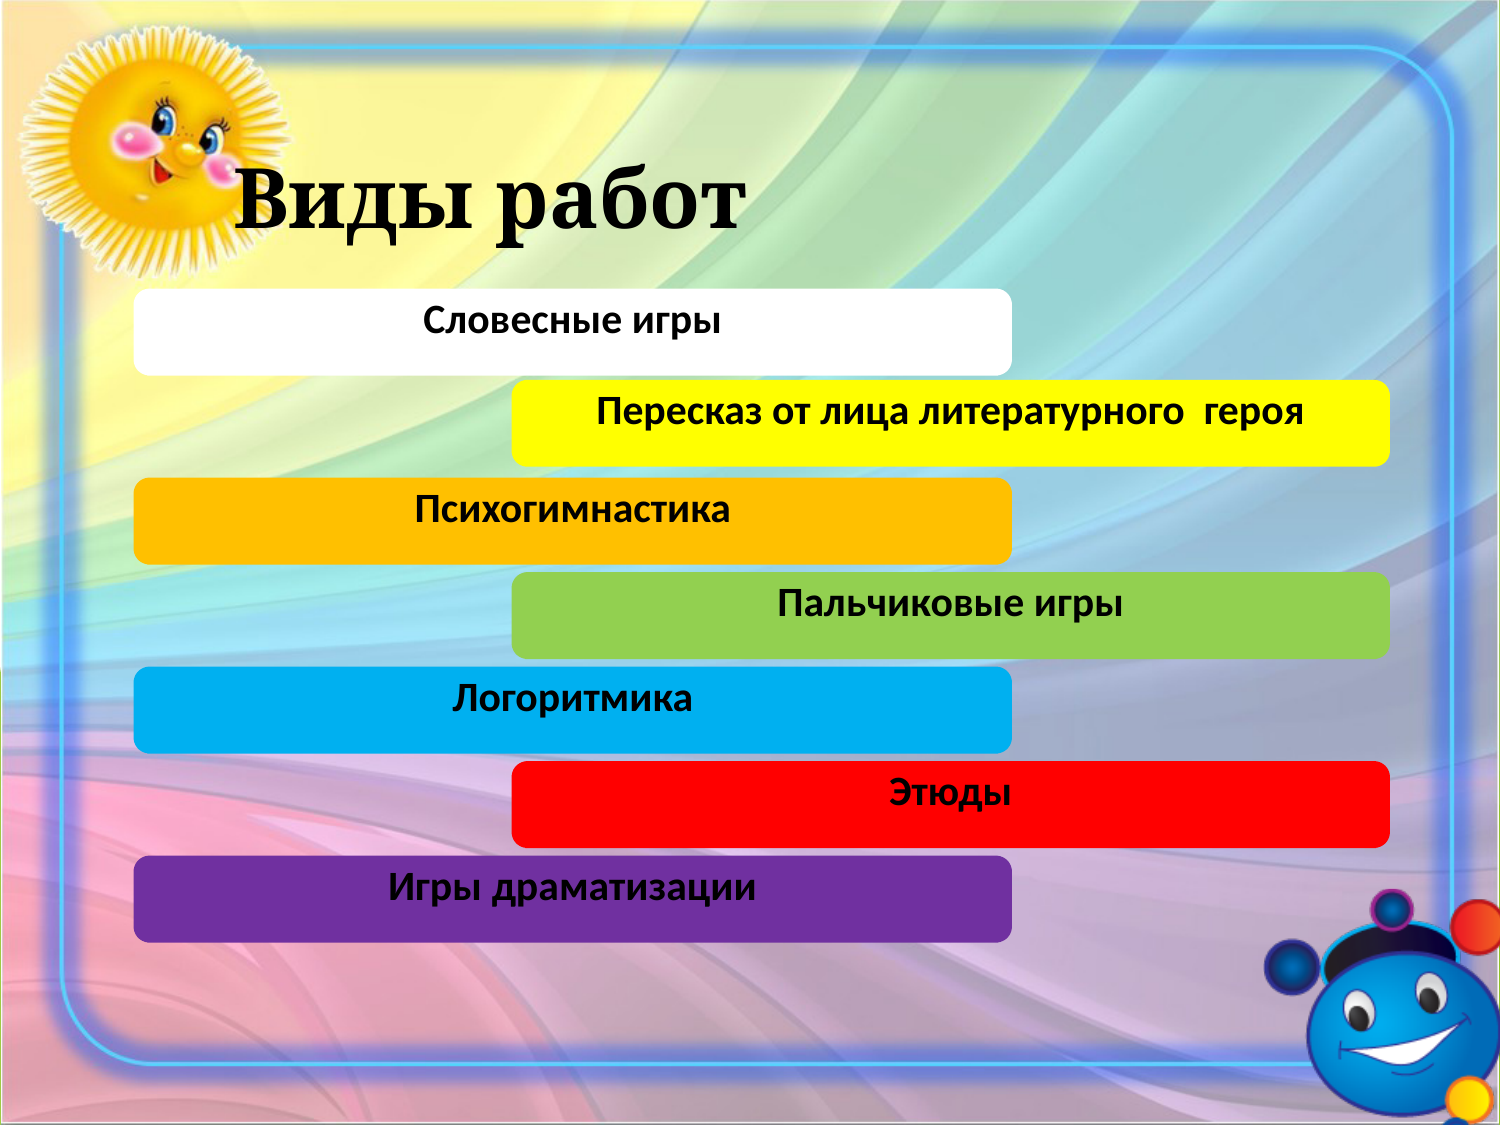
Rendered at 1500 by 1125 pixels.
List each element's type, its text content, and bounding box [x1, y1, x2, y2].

picture [1, 0, 1500, 1125]
text_box Игры драматизации [135, 857, 1010, 941]
text_box Логоритмика [135, 668, 1010, 752]
text_box Этюды [513, 763, 1388, 846]
text_box Словесные игры [135, 290, 1010, 374]
text_box Пересказ от лица литературного героя [513, 381, 1388, 465]
text_box Виды работ [218, 19, 1410, 170]
text_box Психогимнастика [135, 479, 1010, 563]
text_box Пальчиковые игры [513, 574, 1388, 657]
